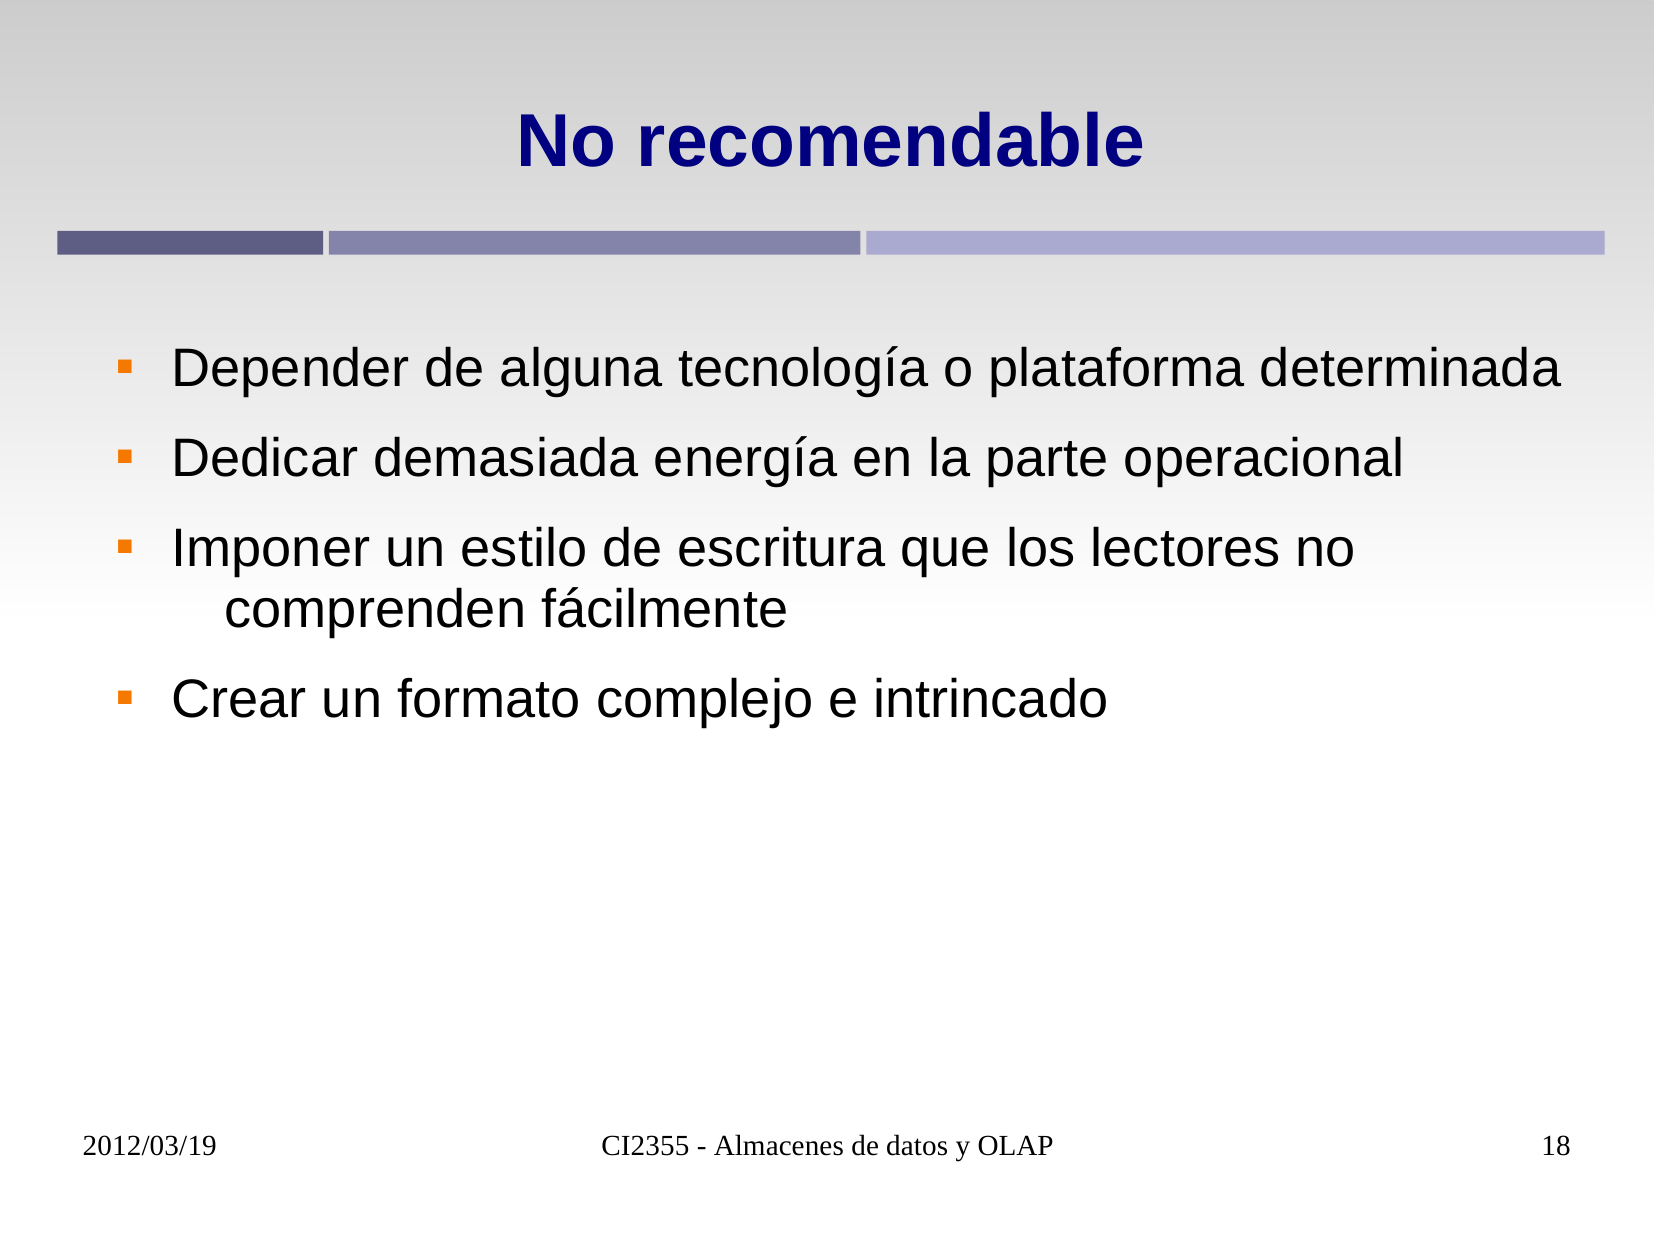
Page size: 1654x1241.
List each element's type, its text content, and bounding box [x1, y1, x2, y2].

list Depender de alguna tecnología o plataforma determinada Dedicar demasiada energía en la parte operacional Imponer un estilo de escritura que los lectores no comprenden fácilmente Crear un formato complejo e intrincado [82, 337, 1571, 1109]
title No recomendable [86, 55, 1576, 226]
